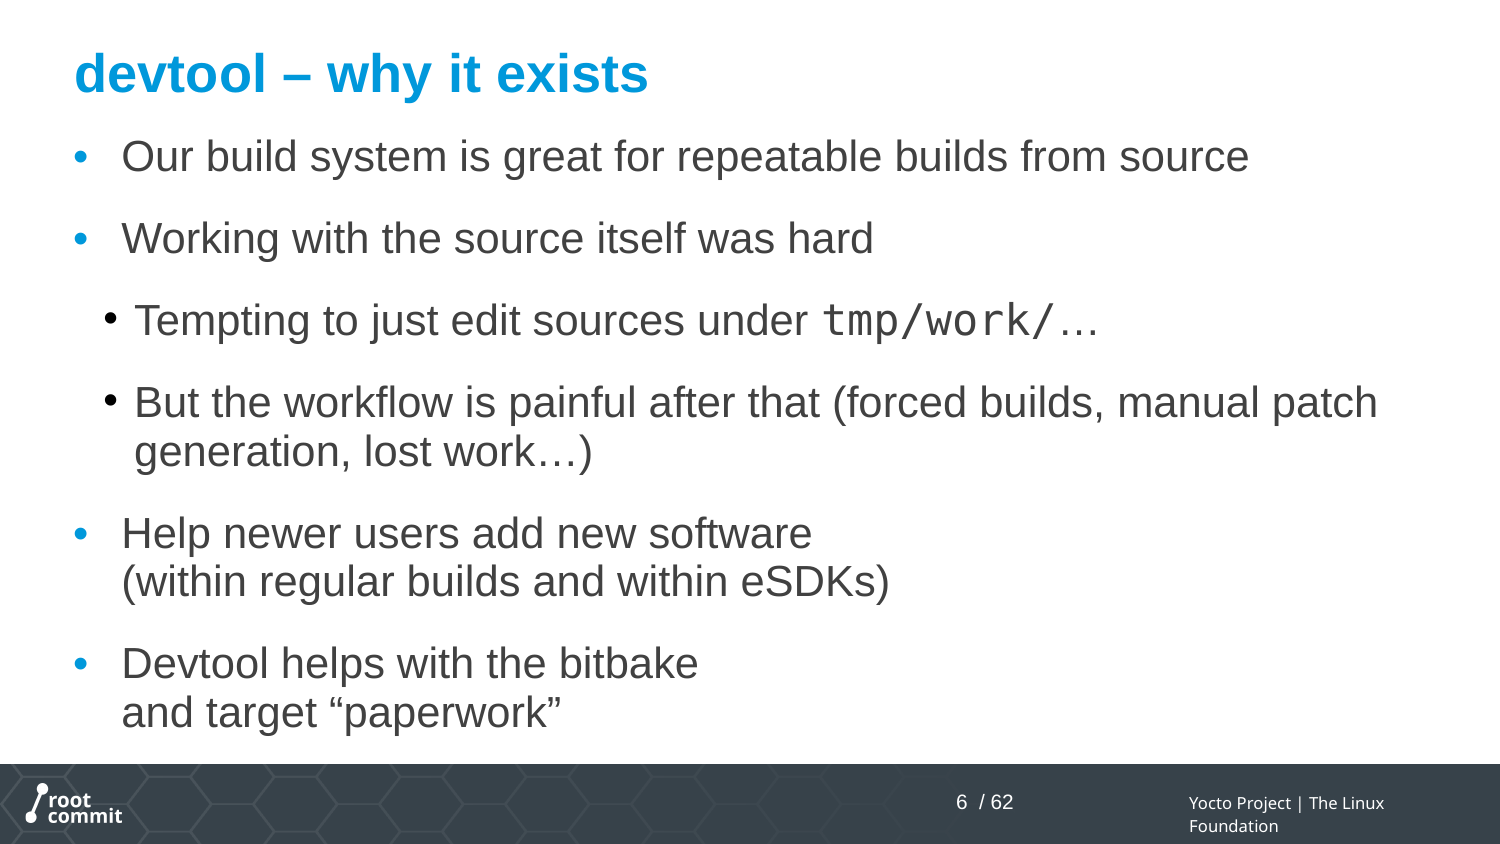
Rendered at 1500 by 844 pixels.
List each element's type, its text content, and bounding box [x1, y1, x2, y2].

picture [0, 0, 1500, 844]
text_box Our build system is great for repeatable builds from source Working with the source itself was hard Tempting to just edit sources under tmp/work/… But the workflow is painful after that (forced builds, manual patch generation, lost work…) Help newer users add new software (within regular builds and within eSDKs) Devtool helps with the bitbake and target “paperwork” [72, 132, 1422, 738]
text_box devtool – why it exists [74, 50, 1424, 159]
